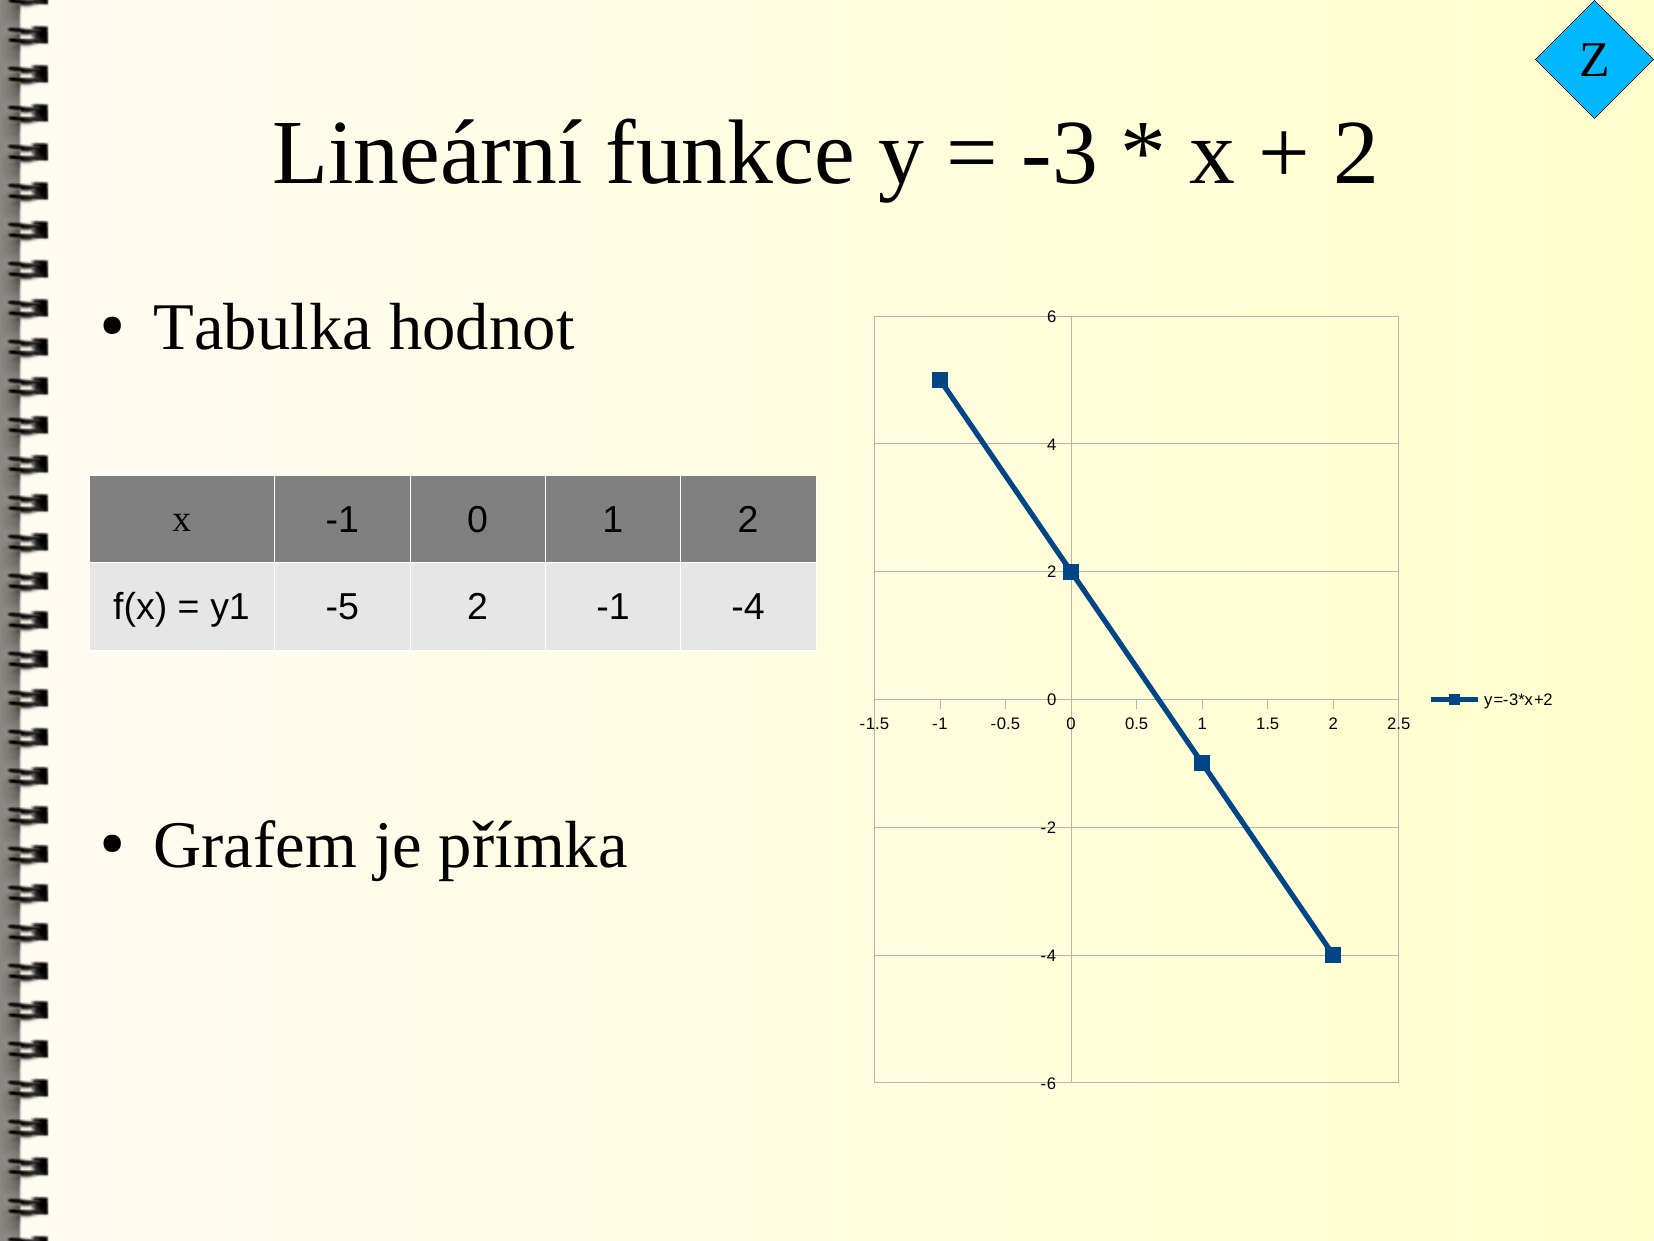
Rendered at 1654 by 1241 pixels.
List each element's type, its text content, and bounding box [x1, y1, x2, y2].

table_cell 2 [411, 563, 545, 650]
list Tabulka hodnot Grafem je přímka [82, 290, 809, 1094]
table_cell -5 [275, 563, 410, 650]
text_box Z [1535, 0, 1654, 119]
table_cell -4 [681, 563, 816, 650]
table_header 1 [546, 476, 680, 562]
table_header 2 [681, 476, 816, 562]
chart [845, 290, 1572, 1109]
table_header x [90, 476, 274, 562]
table_cell -1 [546, 563, 680, 650]
title Lineární funkce y = -3 * x + 2 [82, 56, 1571, 250]
table_header 0 [411, 476, 545, 562]
picture [0, 0, 1654, 1241]
table_header -1 [275, 476, 410, 562]
table_cell f(x) = y1 [90, 563, 274, 650]
